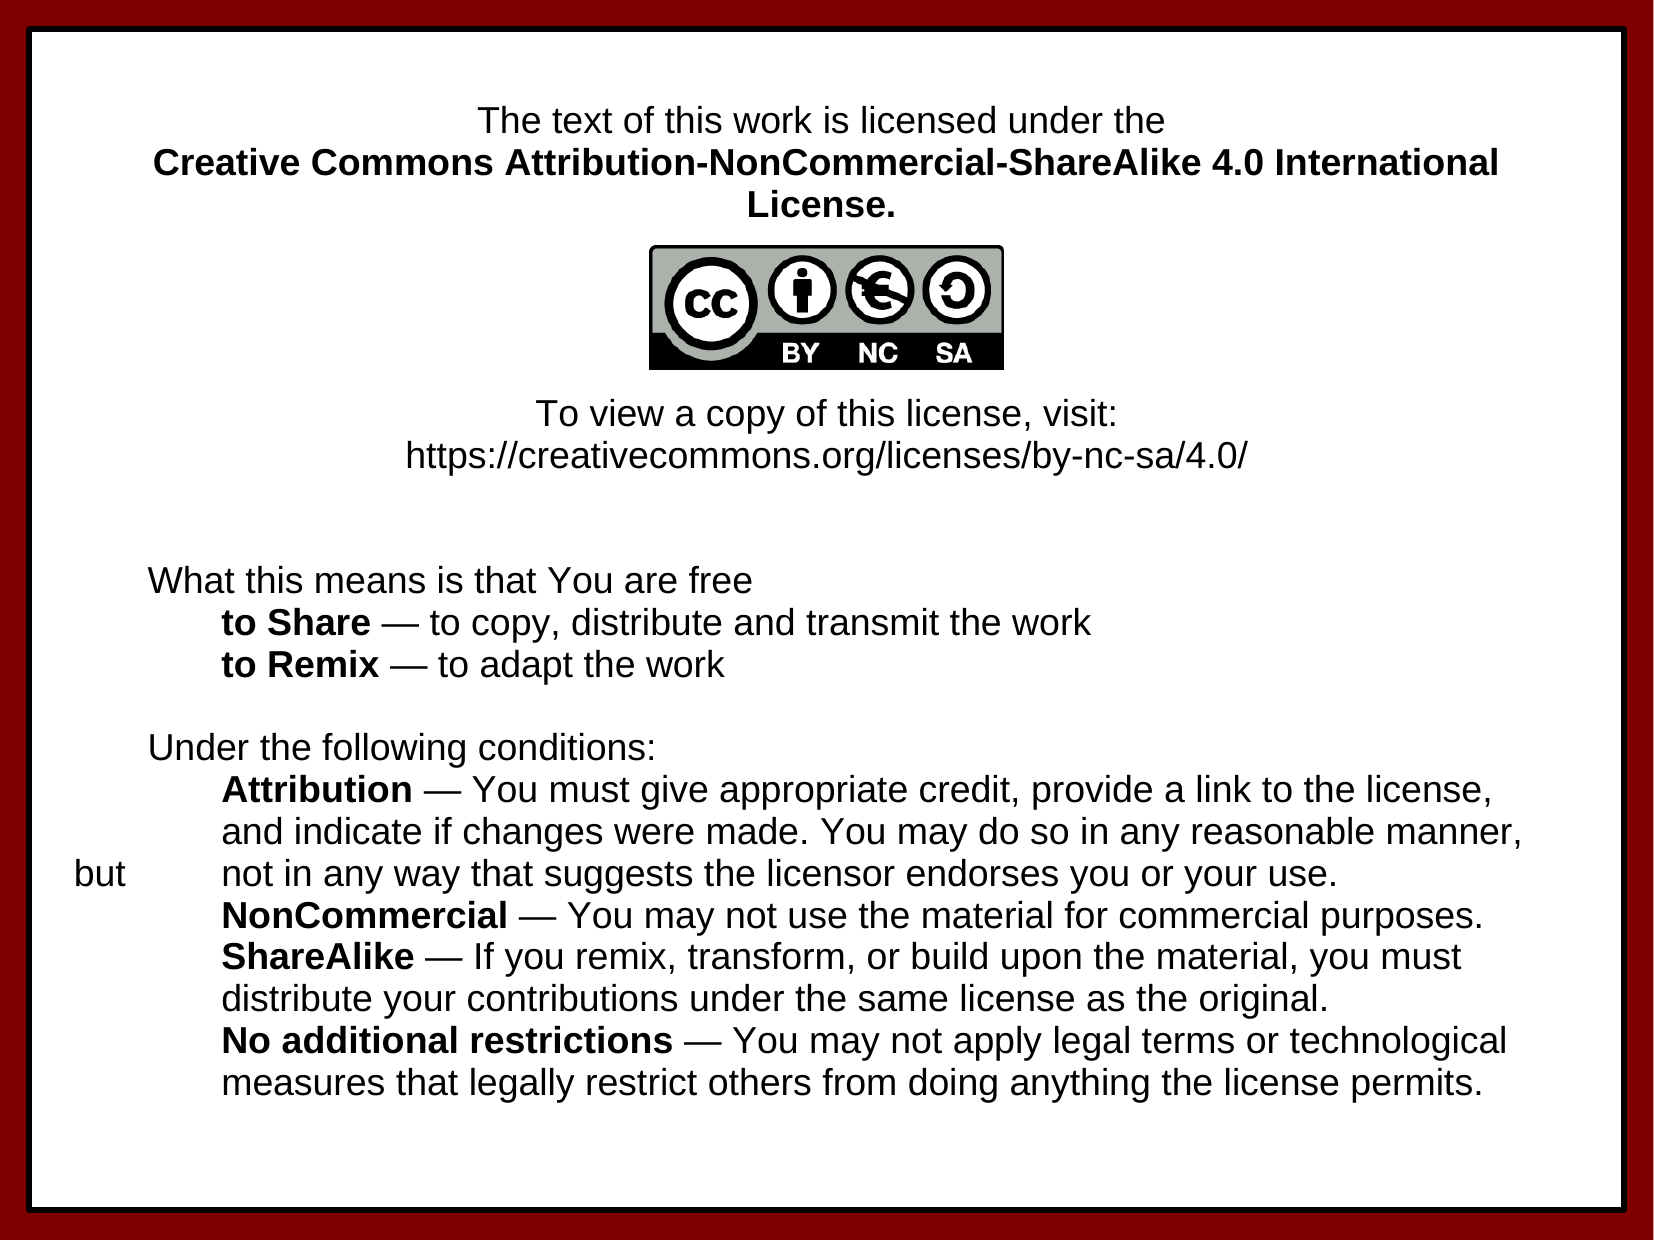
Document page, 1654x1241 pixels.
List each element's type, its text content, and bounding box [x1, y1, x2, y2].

text_box [29, 29, 1624, 1211]
text_box The text of this work is licensed under the Creative Commons Attribution-NonCommercial-ShareAlike 4.0 International License. To view a copy of this license, visit: https://creativecommons.org/licenses/by-nc-sa/4.0/ What this means is that You are free to Share — to copy, distribute and transmit the work to Remix — to adapt the work Under the following conditions: Attribution — You must give appropriate credit, provide a link to the license, and indicate if changes were made. You may do so in any reasonable manner, but not in any way that suggests the licensor endorses you or your use. NonCommercial — You may not use the material for commercial purposes. ShareAlike — If you remix, transform, or build upon the material, you must distribute your contributions under the same license as the original. No additional restrictions — You may not apply legal terms or technological measures that legally restrict others from doing anything the license permits. [59, 90, 1595, 1162]
picture [649, 245, 1004, 370]
